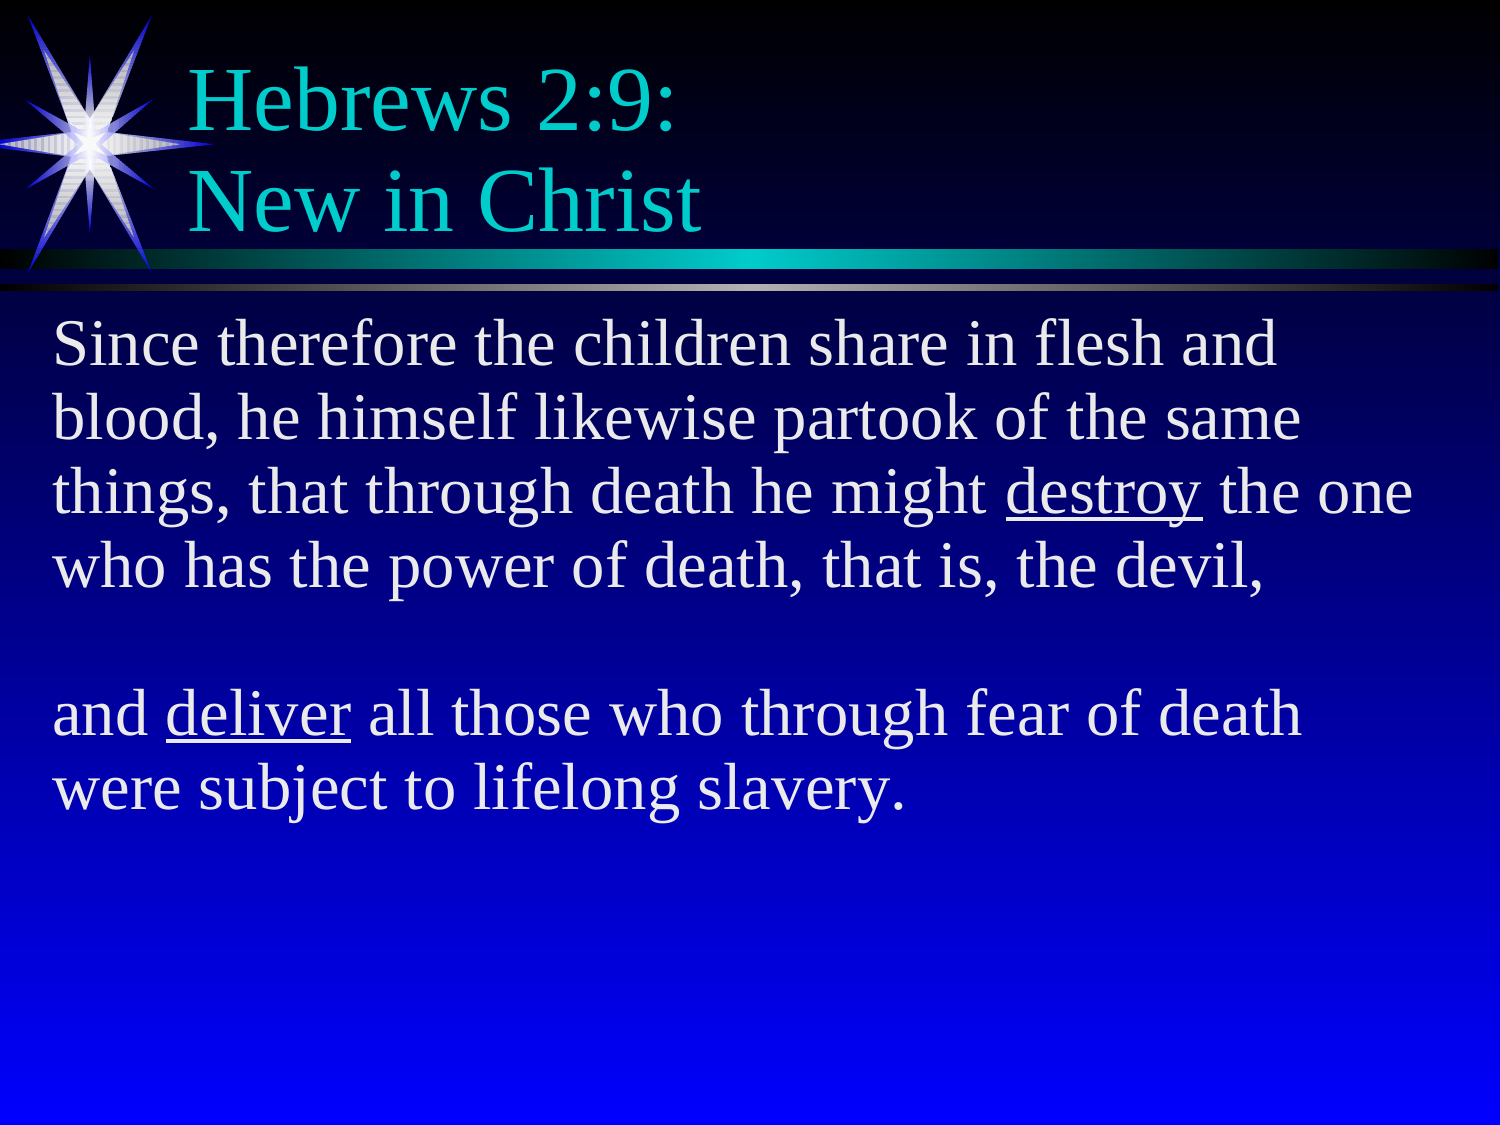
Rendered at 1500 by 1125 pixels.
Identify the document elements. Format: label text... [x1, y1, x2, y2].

text_box Since therefore the children share in flesh and blood, he himself likewise partook of the same things, that through death he might destroy the one who has the power of death, that is, the devil, and deliver all those who through fear of death were subject to lifelong slavery. [37, 298, 1463, 1076]
title Hebrews 2:9: New in Christ [187, 47, 1463, 253]
